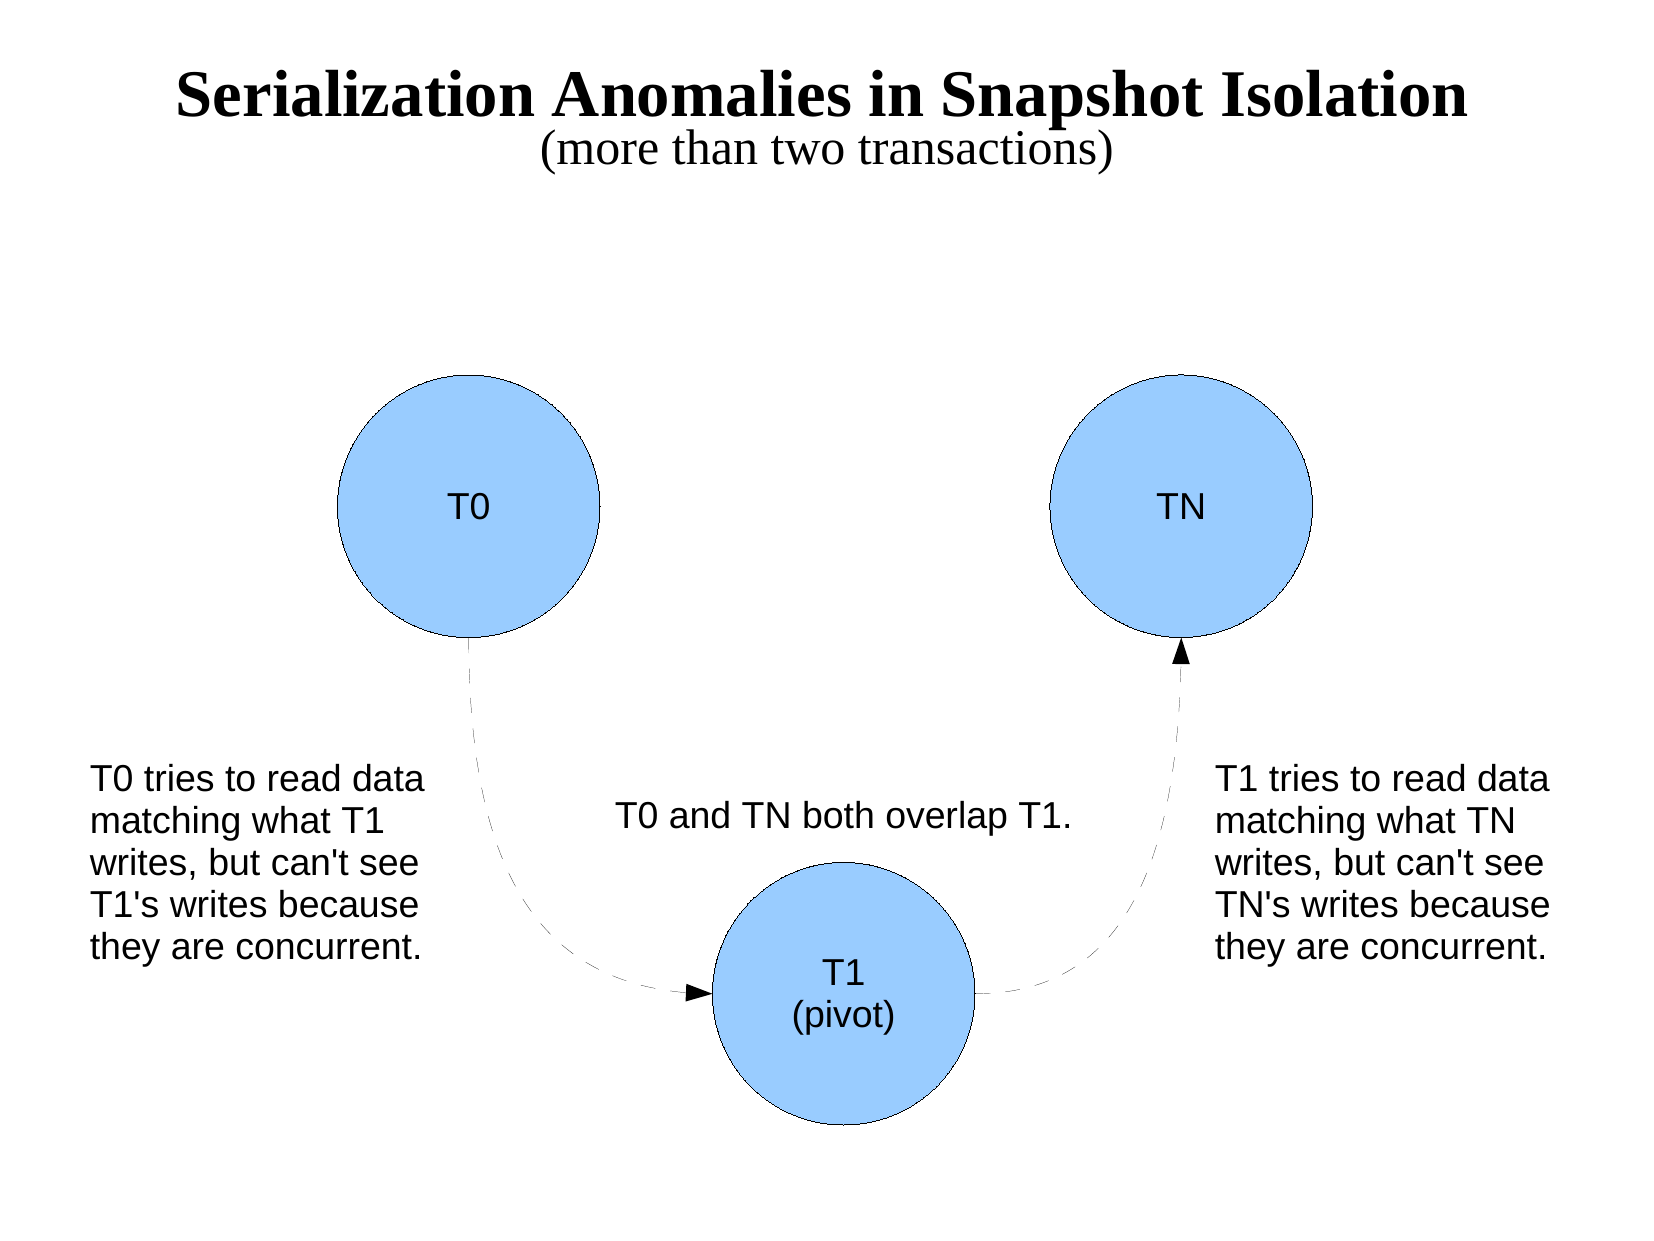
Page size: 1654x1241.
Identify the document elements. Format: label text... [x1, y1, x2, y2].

text_box TN [1049, 374, 1313, 638]
text_box T0 [337, 375, 601, 638]
text_box T1 tries to read data matching what TN writes, but can't see TN's writes because they are concurrent. [1200, 750, 1576, 976]
text_box (more than two transactions) [525, 112, 1163, 188]
title Serialization Anomalies in Snapshot Isolation [112, 37, 1535, 151]
text_box T1 (pivot) [712, 887, 975, 1126]
text_box T0 tries to read data matching what T1 writes, but can't see T1's writes because they are concurrent. [75, 750, 451, 976]
text_box T0 and TN both overlap T1. [600, 787, 1088, 887]
